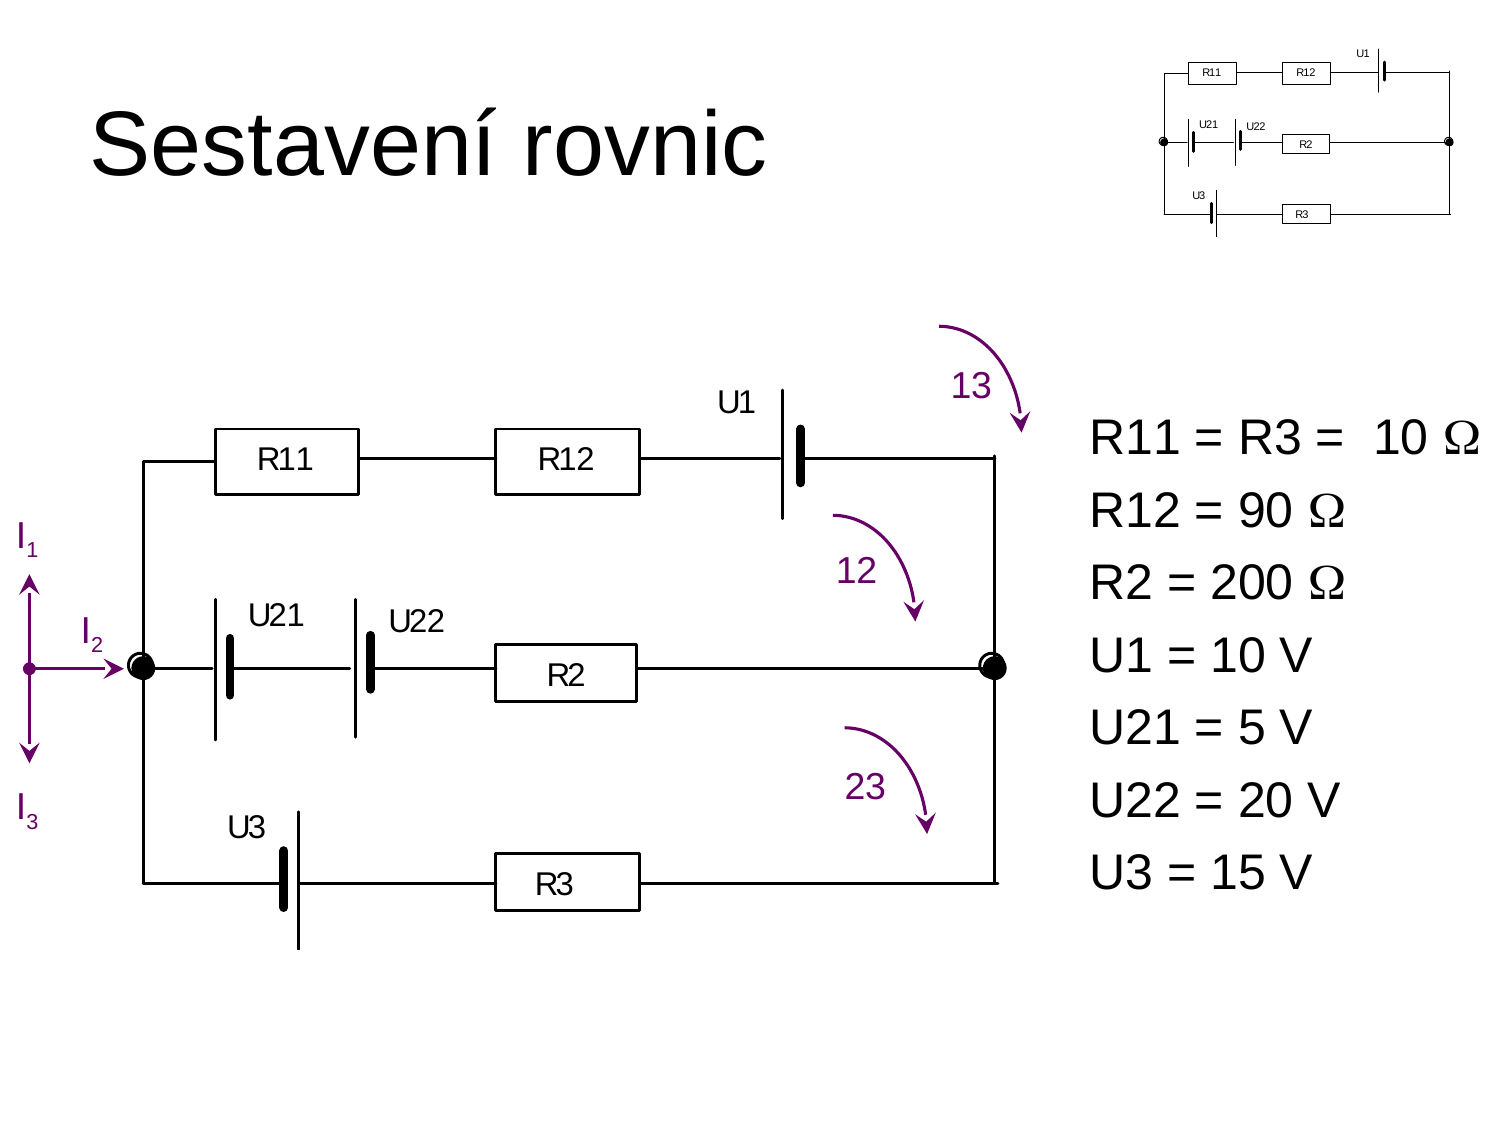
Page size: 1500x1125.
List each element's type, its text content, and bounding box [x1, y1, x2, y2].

text_box I3 [1, 774, 54, 842]
title Sestavení rovnic [75, 45, 1070, 233]
text_box 23 [829, 754, 901, 816]
list R11 = R3 = 10  R12 = 90  R2 = 200  U1 = 10 V U21 = 5 V U22 = 20 V U3 = 15 V [1074, 397, 1500, 994]
text_box 12 [821, 538, 893, 600]
chart [0, 243, 1022, 953]
text_box 13 [935, 353, 1008, 414]
chart [1116, 0, 1459, 238]
text_box I1 [1, 503, 54, 570]
text_box I2 [65, 597, 119, 665]
